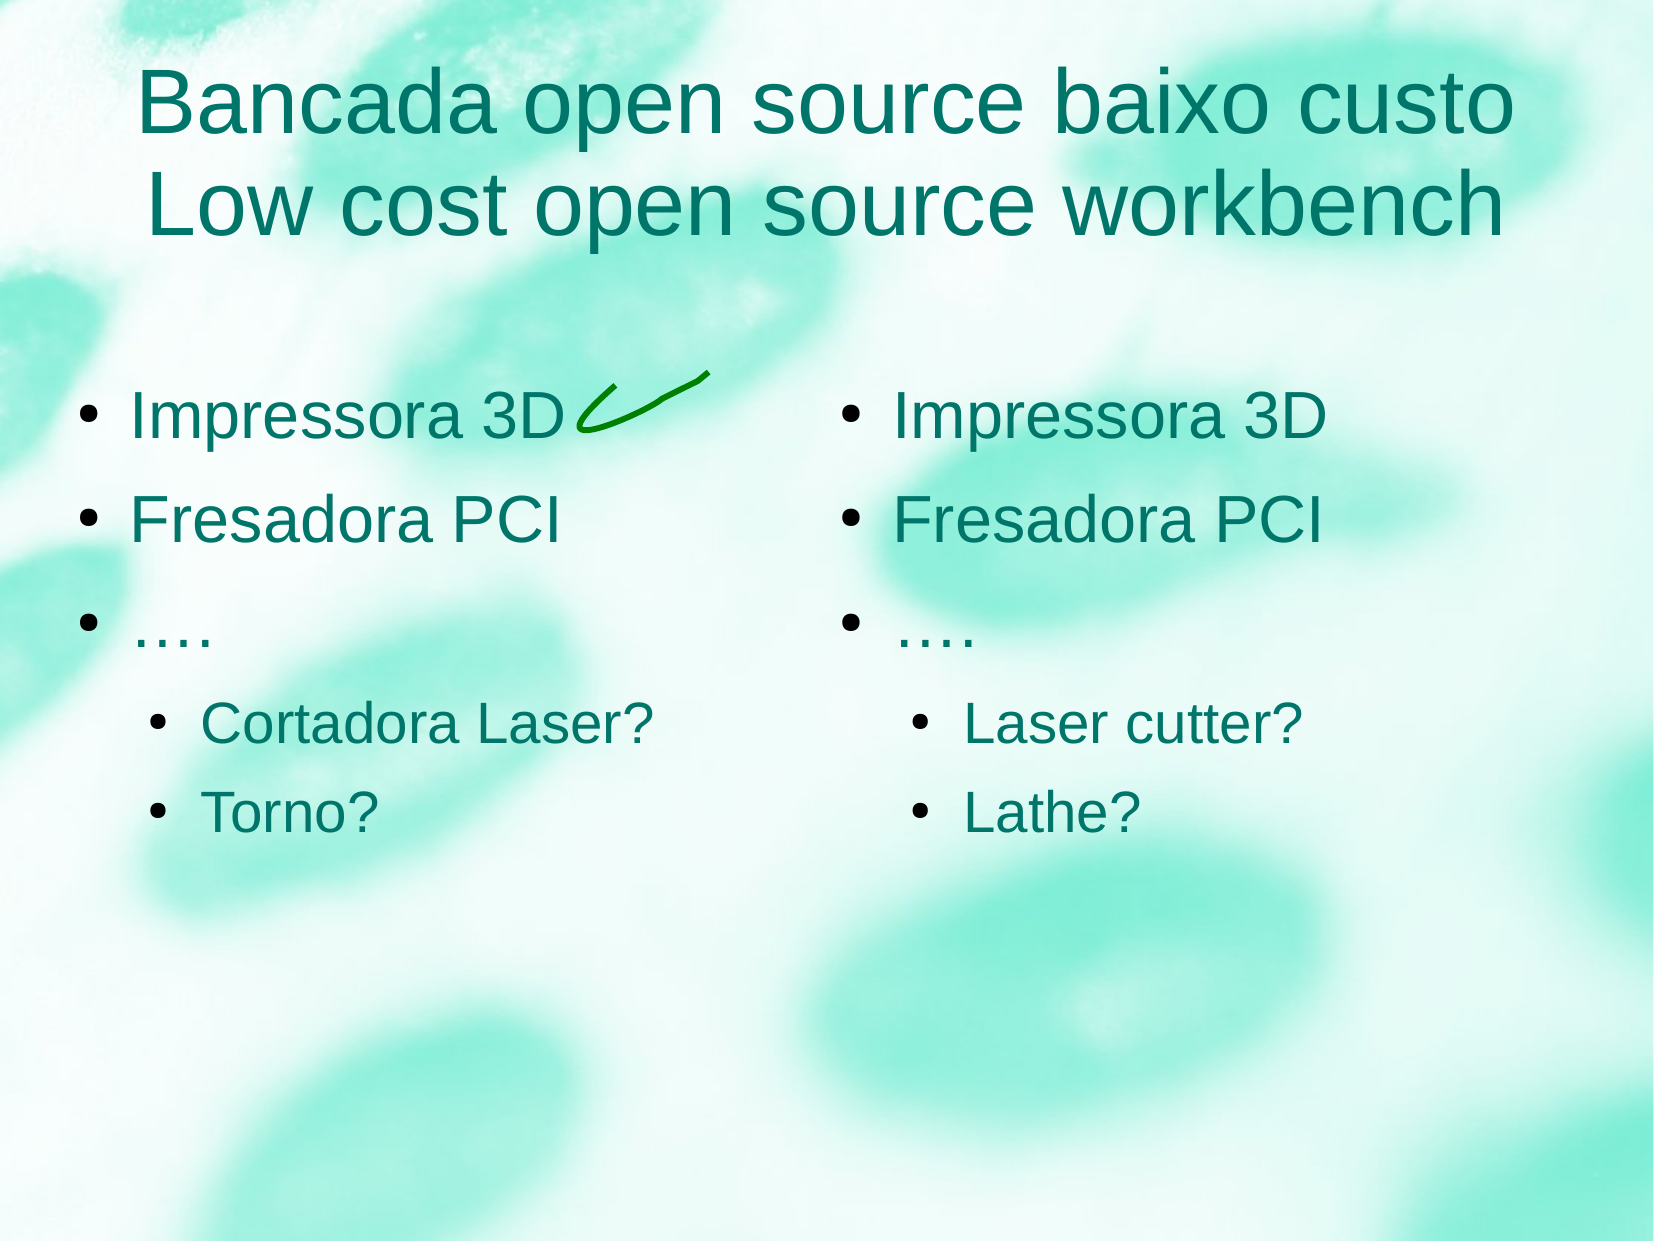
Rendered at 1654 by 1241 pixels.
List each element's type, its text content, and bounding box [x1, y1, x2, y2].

list Impressora 3D Fresadora PCI …. Laser cutter? Lathe? [821, 377, 1548, 1098]
list Impressora 3D Fresadora PCI …. Cortadora Laser? Torno? [59, 377, 786, 1098]
title Bancada open source baixo custo Low cost open source workbench [82, 49, 1571, 257]
picture [0, 0, 1654, 1241]
